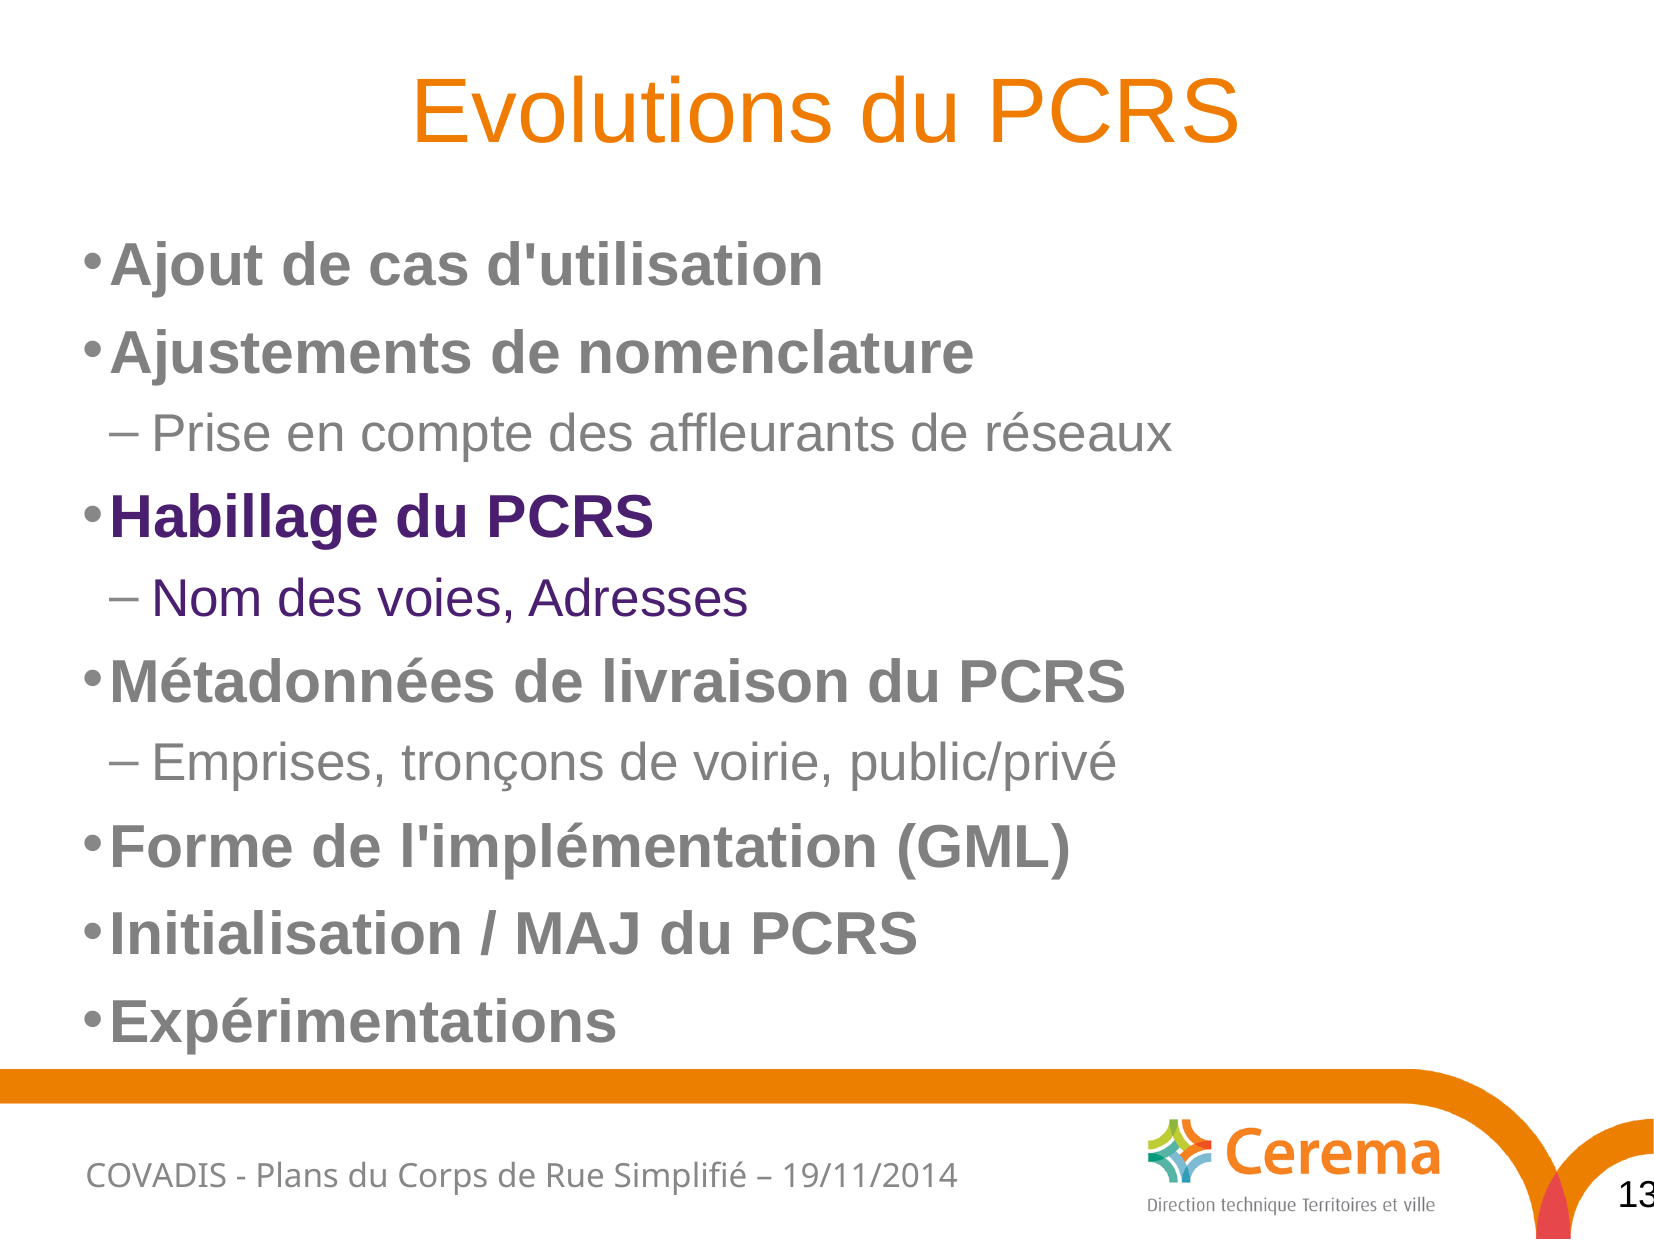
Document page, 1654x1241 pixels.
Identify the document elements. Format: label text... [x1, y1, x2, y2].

title Evolutions du PCRS [82, 2, 1571, 210]
picture [0, 1069, 1654, 1239]
list Ajout de cas d'utilisation Ajustements de nomenclature Prise en compte des affleurants de réseaux Habillage du PCRS Nom des voies, Adresses Métadonnées de livraison du PCRS Emprises, tronçons de voirie, public/privé Forme de l'implémentation (GML) Initialisation / MAJ du PCRS Expérimentations [82, 224, 1538, 1063]
